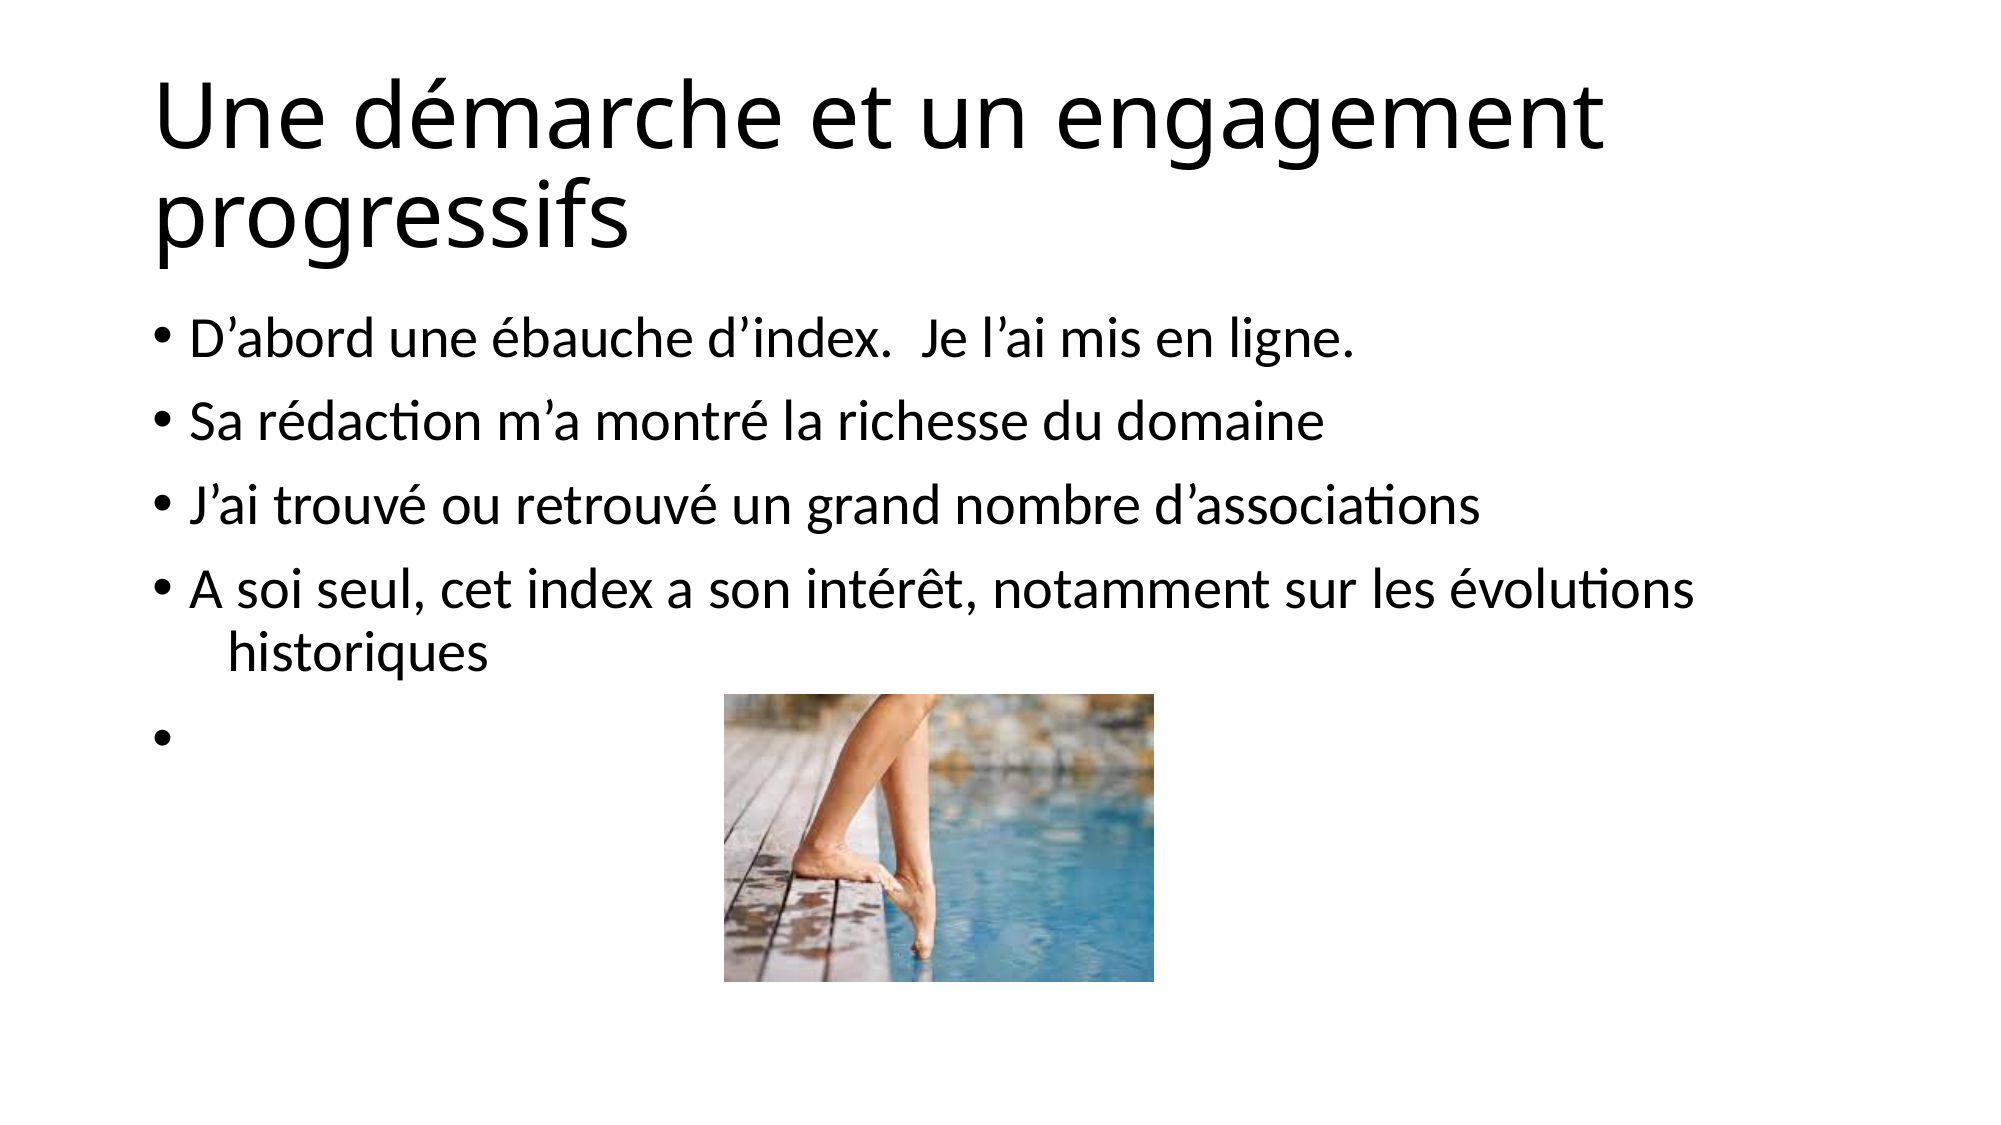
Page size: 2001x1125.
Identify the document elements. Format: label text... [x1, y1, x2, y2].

list D’abord une ébauche d’index. Je l’ai mis en ligne. Sa rédaction m’a montré la richesse du domaine J’ai trouvé ou retrouvé un grand nombre d’associations A soi seul, cet index a son intérêt, notamment sur les évolutions historiques [137, 299, 1863, 1014]
picture [724, 694, 1154, 983]
title Une démarche et un engagement progressifs [137, 59, 1863, 278]
